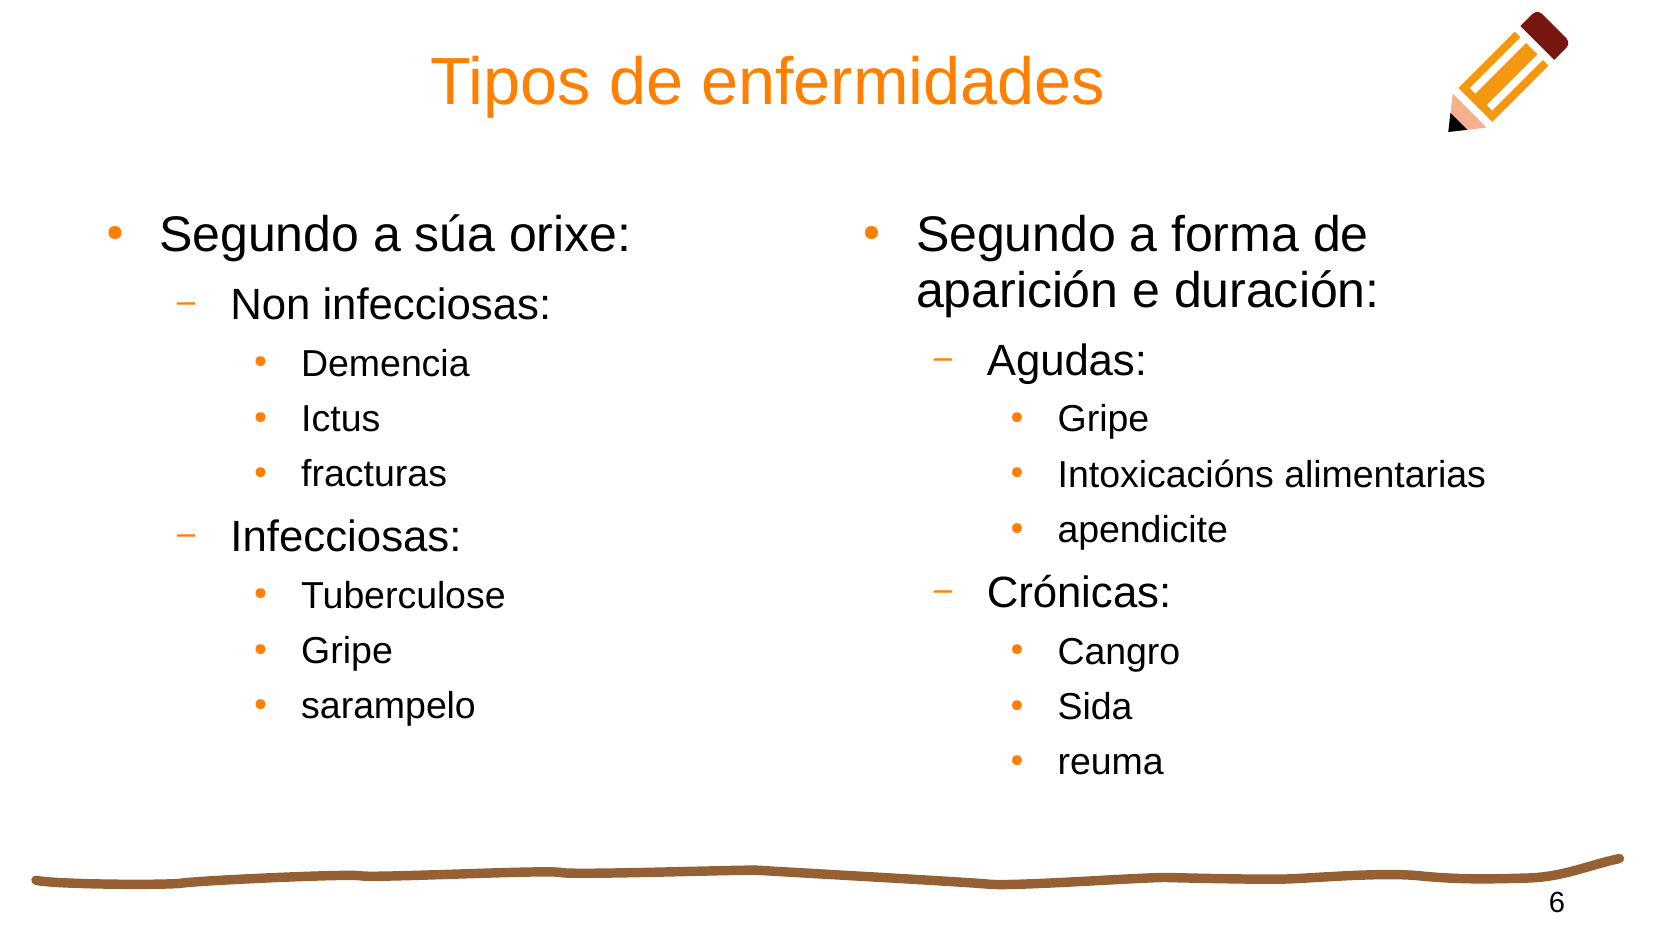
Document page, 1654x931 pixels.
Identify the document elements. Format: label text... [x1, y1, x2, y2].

list Segundo a forma de aparición e duración: Agudas: Gripe Intoxicacións alimentarias apendicite Crónicas: Cangro Sida reuma [845, 206, 1566, 857]
title Tipos de enfermidades [88, 29, 1447, 133]
list Segundo a súa orixe: Non infecciosas: Demencia Ictus fracturas Infecciosas: Tuberculose Gripe sarampelo [88, 206, 809, 857]
